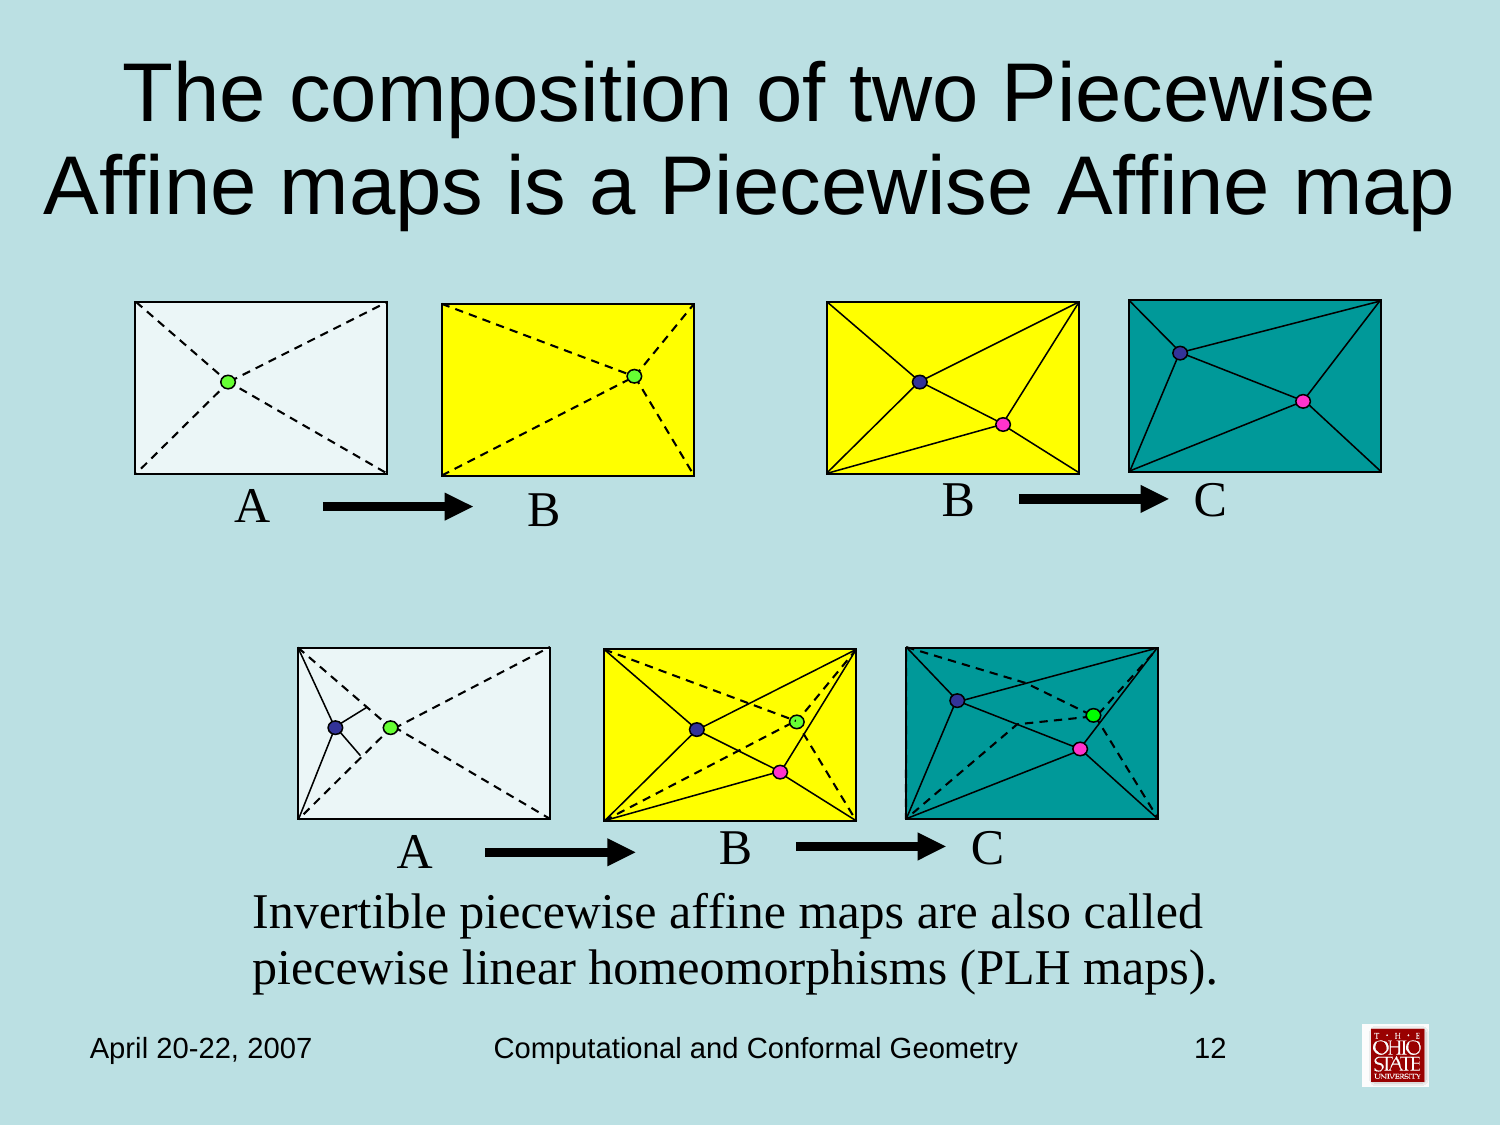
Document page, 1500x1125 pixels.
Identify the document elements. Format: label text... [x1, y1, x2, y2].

text_box A [381, 815, 448, 876]
text_box C [1178, 464, 1242, 536]
text_box A [219, 470, 286, 542]
text_box B [926, 464, 990, 536]
text_box [441, 303, 694, 476]
text_box [827, 301, 1080, 474]
text_box [906, 647, 1159, 820]
text_box C [955, 812, 1019, 876]
title The composition of two Piecewise Affine maps is a Piecewise Affine map [0, 20, 1500, 259]
picture [1362, 1024, 1429, 1087]
text_box Invertible piecewise affine maps are also called piecewise linear homeomorphisms (PLH maps). [237, 876, 1234, 1003]
text_box [1129, 299, 1382, 472]
text_box B [703, 812, 767, 876]
text_box [135, 301, 388, 474]
text_box [604, 649, 857, 822]
text_box [297, 647, 550, 820]
text_box B [512, 474, 576, 545]
